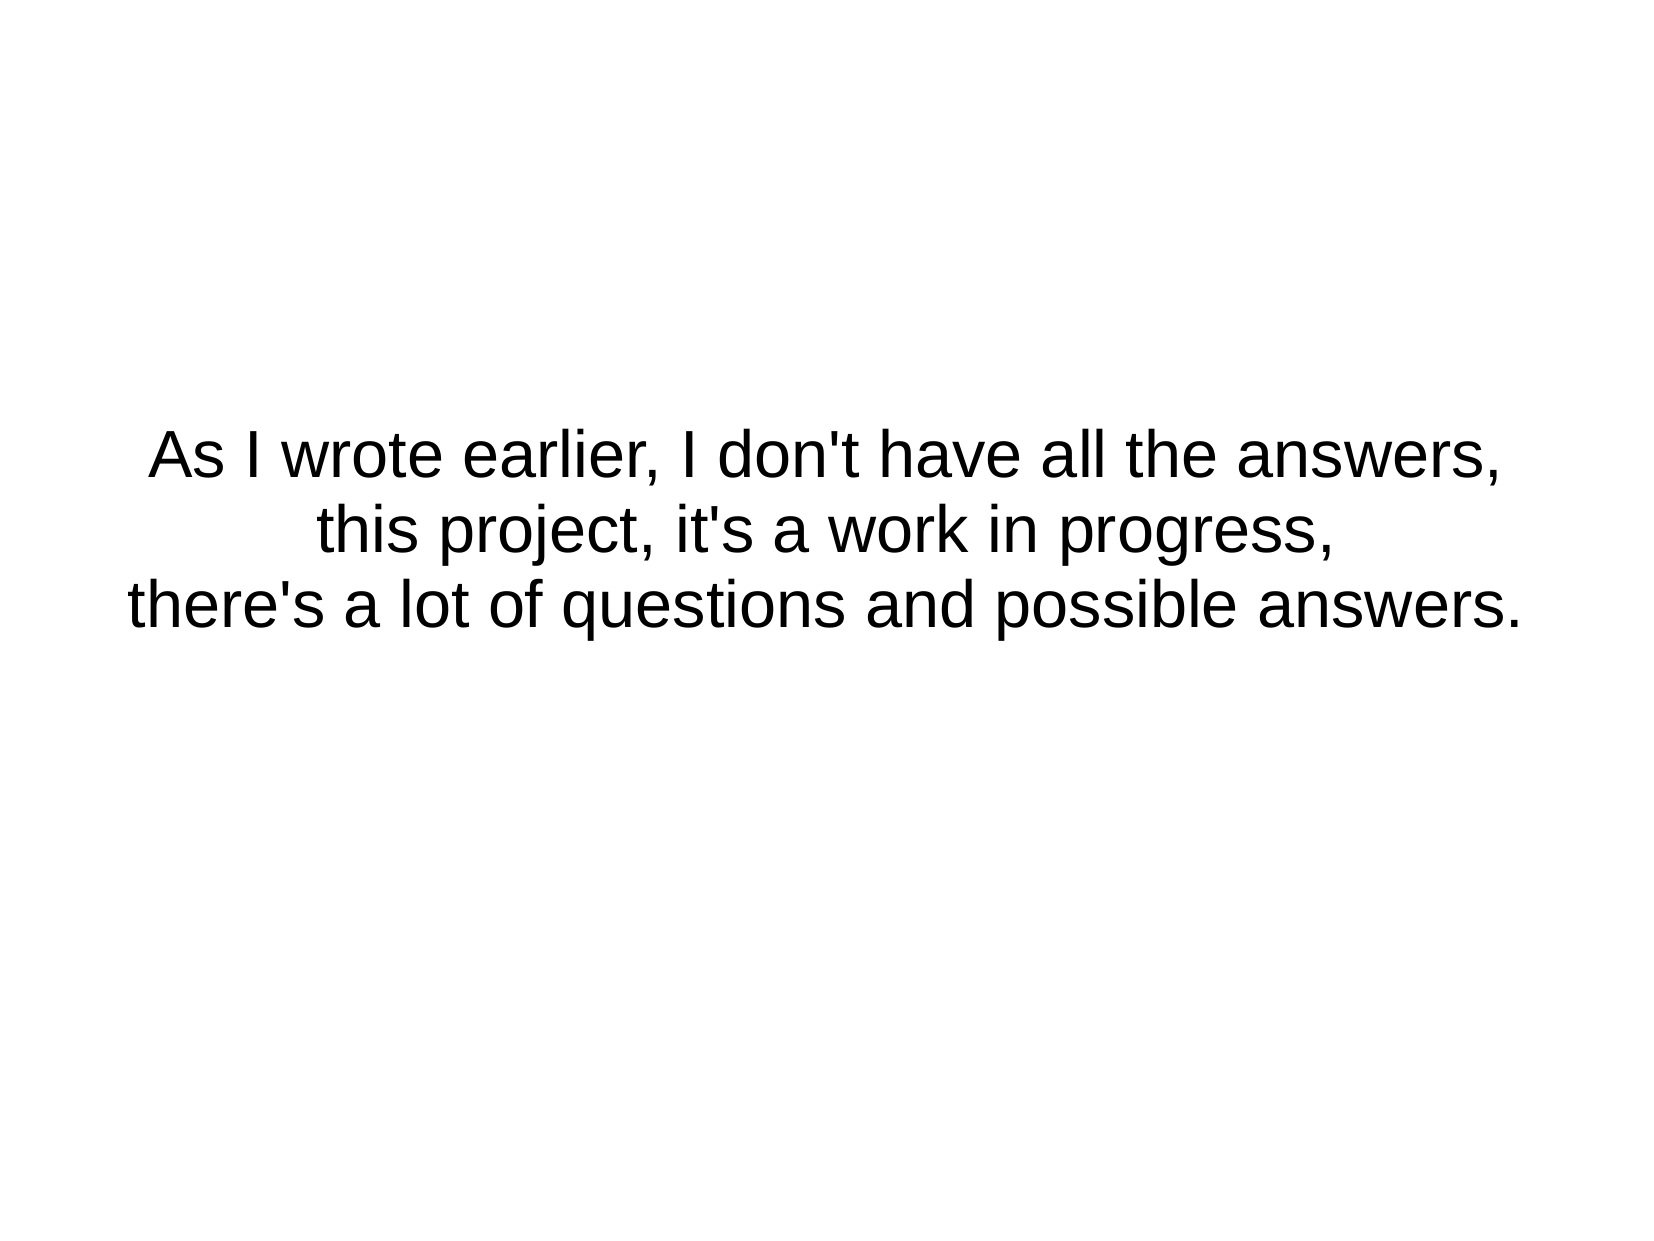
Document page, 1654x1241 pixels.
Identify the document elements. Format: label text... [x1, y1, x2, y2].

subtitle As I wrote earlier, I don't have all the answers, this project, it's a work in progress, there's a lot of questions and possible answers. [82, 49, 1571, 1010]
